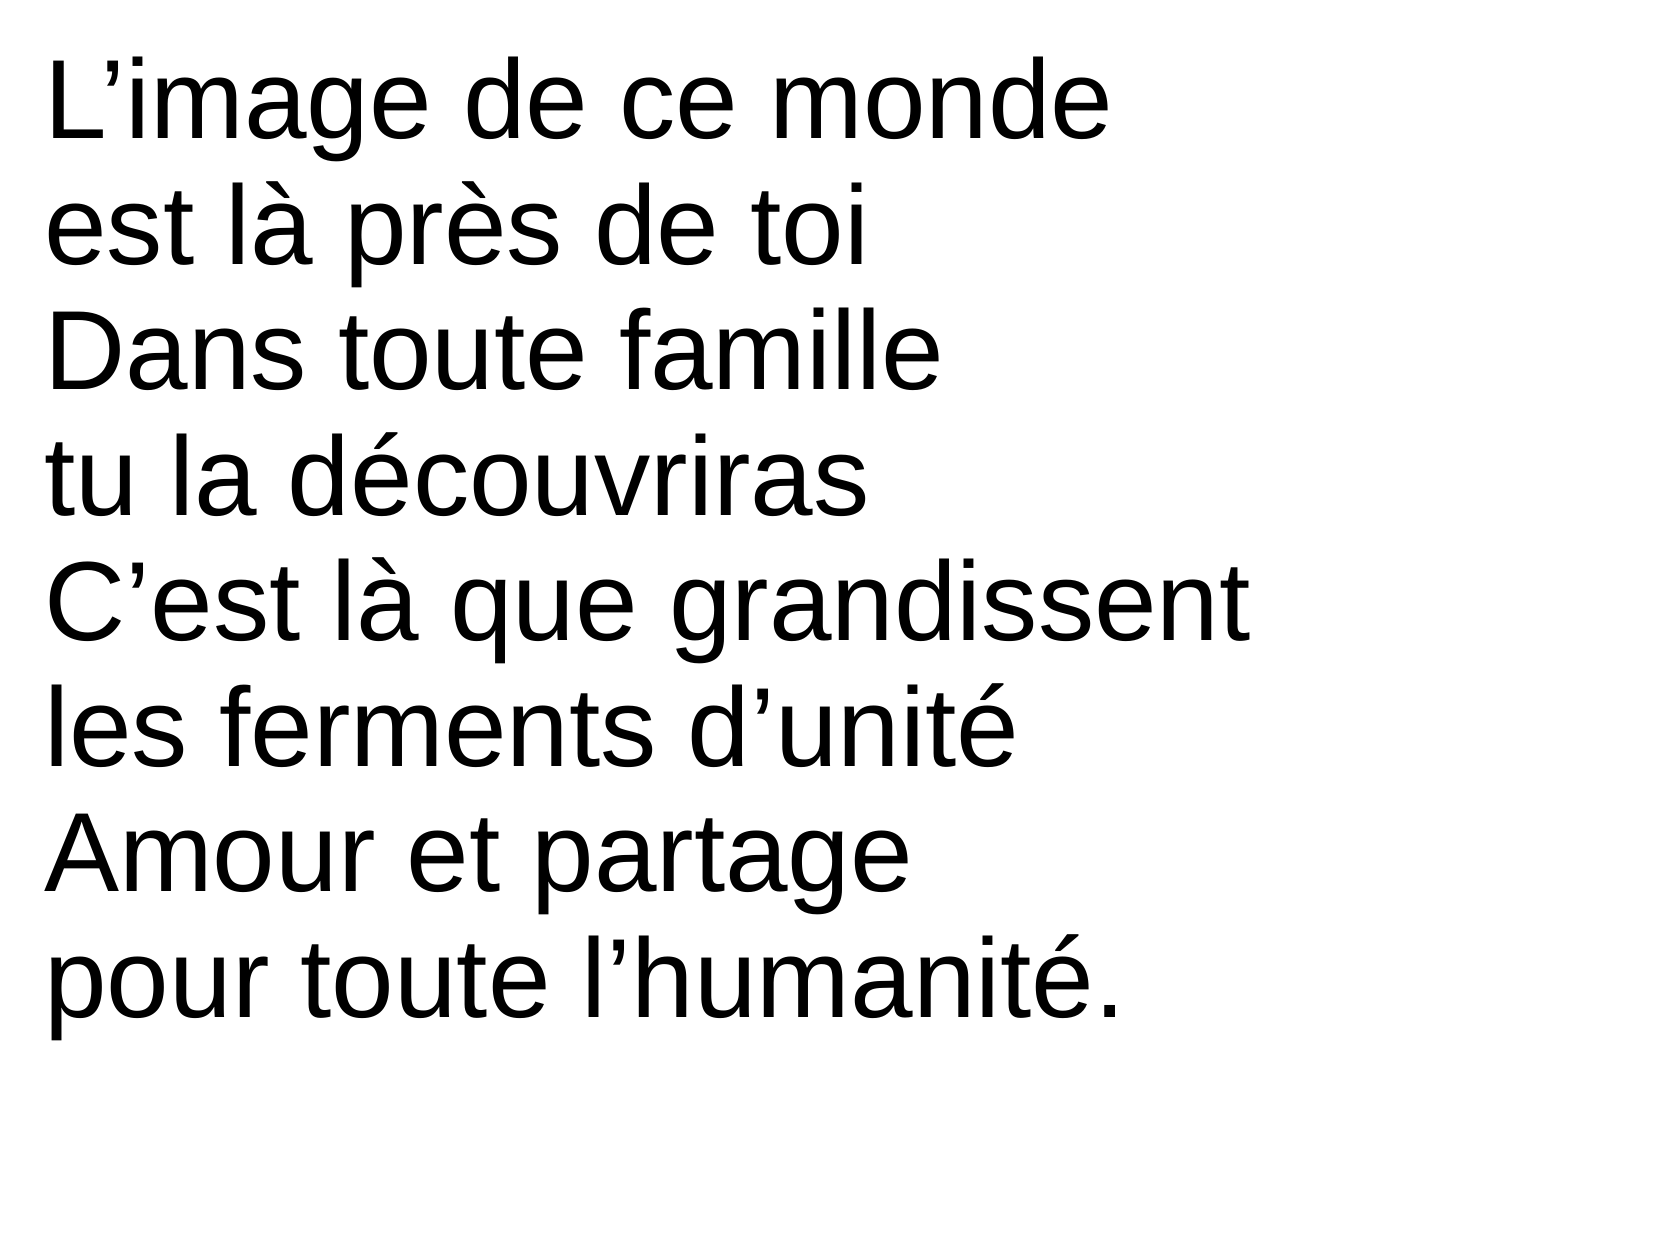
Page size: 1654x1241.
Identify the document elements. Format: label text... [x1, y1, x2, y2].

text_box L’image de ce monde est là près de toi Dans toute famille tu la découvriras C’est là que grandissent les ferments d’unité Amour et partage pour toute l’humanité. [29, 29, 1625, 1049]
